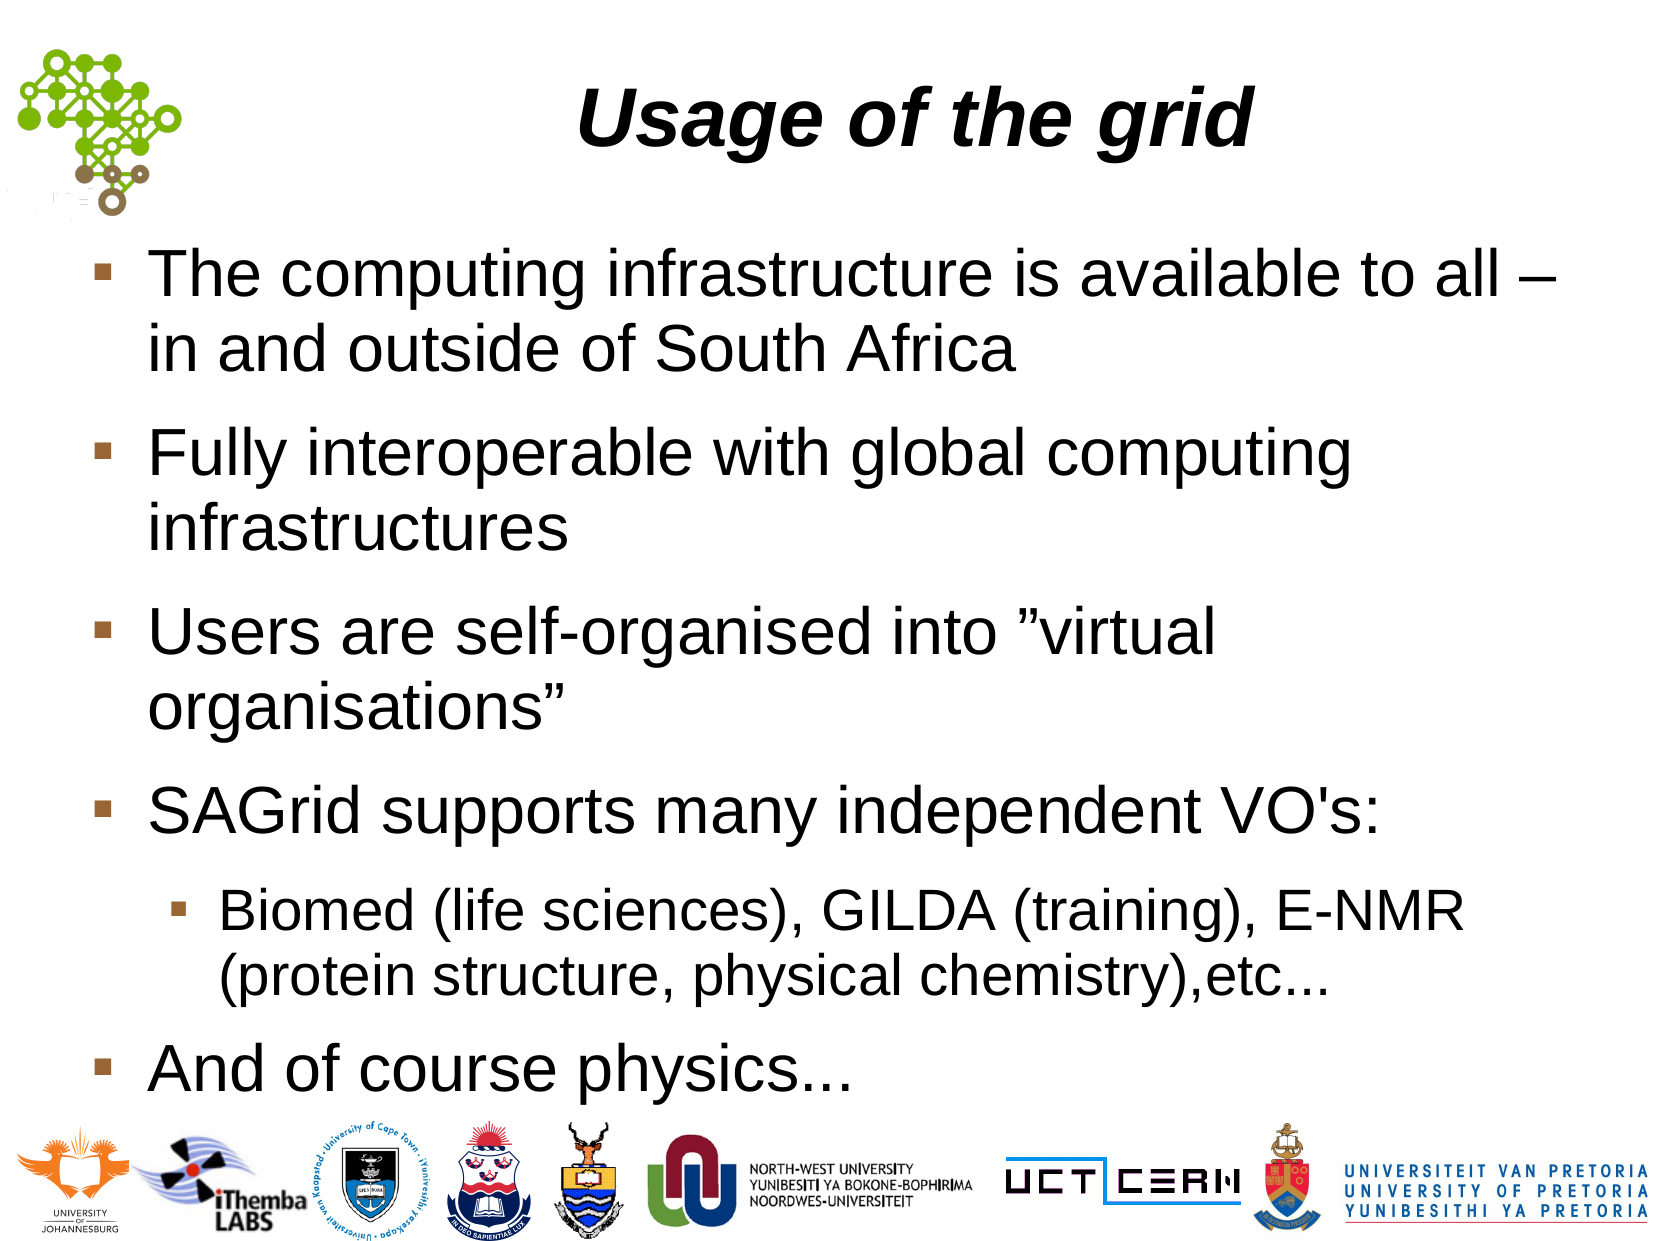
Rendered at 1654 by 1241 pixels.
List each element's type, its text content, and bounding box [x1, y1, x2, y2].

title Usage of the grid [206, 29, 1625, 207]
picture [553, 1121, 625, 1241]
picture [447, 1121, 531, 1241]
picture [636, 1121, 987, 1241]
picture [7, 47, 185, 220]
picture [1006, 1157, 1241, 1205]
list The computing infrastructure is available to all – in and outside of South Africa Fully interoperable with global computing infrastructures Users are self-organised into ”virtual organisations” SAGrid supports many independent VO's: Biomed (life sciences), GILDA (training), E-NMR (protein structure, physical chemistry),etc... And of course physics... [76, 236, 1565, 1107]
picture [11, 1121, 308, 1241]
picture [312, 1121, 430, 1241]
picture [1253, 1121, 1648, 1241]
